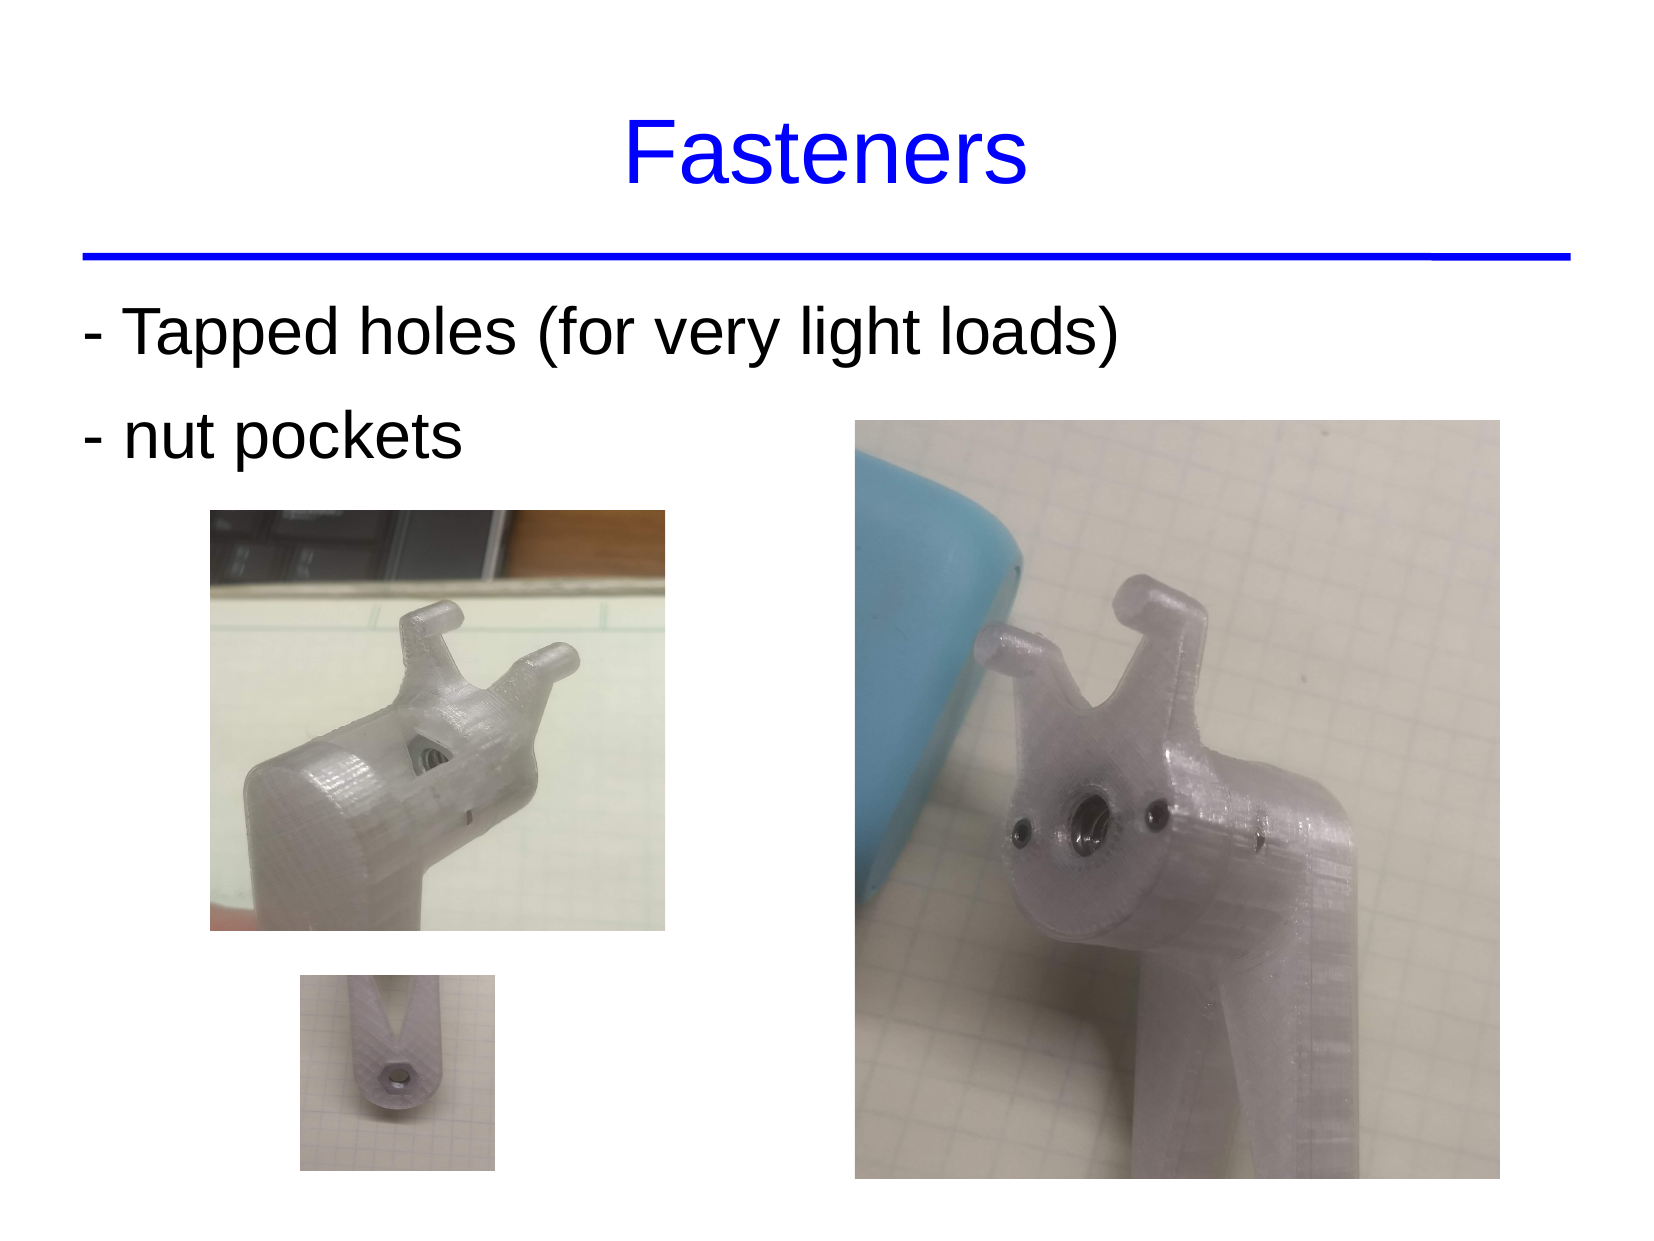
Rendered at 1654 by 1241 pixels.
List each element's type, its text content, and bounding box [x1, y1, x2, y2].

picture [855, 420, 1501, 1179]
list - Tapped holes (for very light loads) - nut pockets [82, 290, 1571, 1009]
title Fasteners [82, 49, 1571, 256]
picture [300, 975, 496, 1171]
picture [210, 510, 666, 931]
